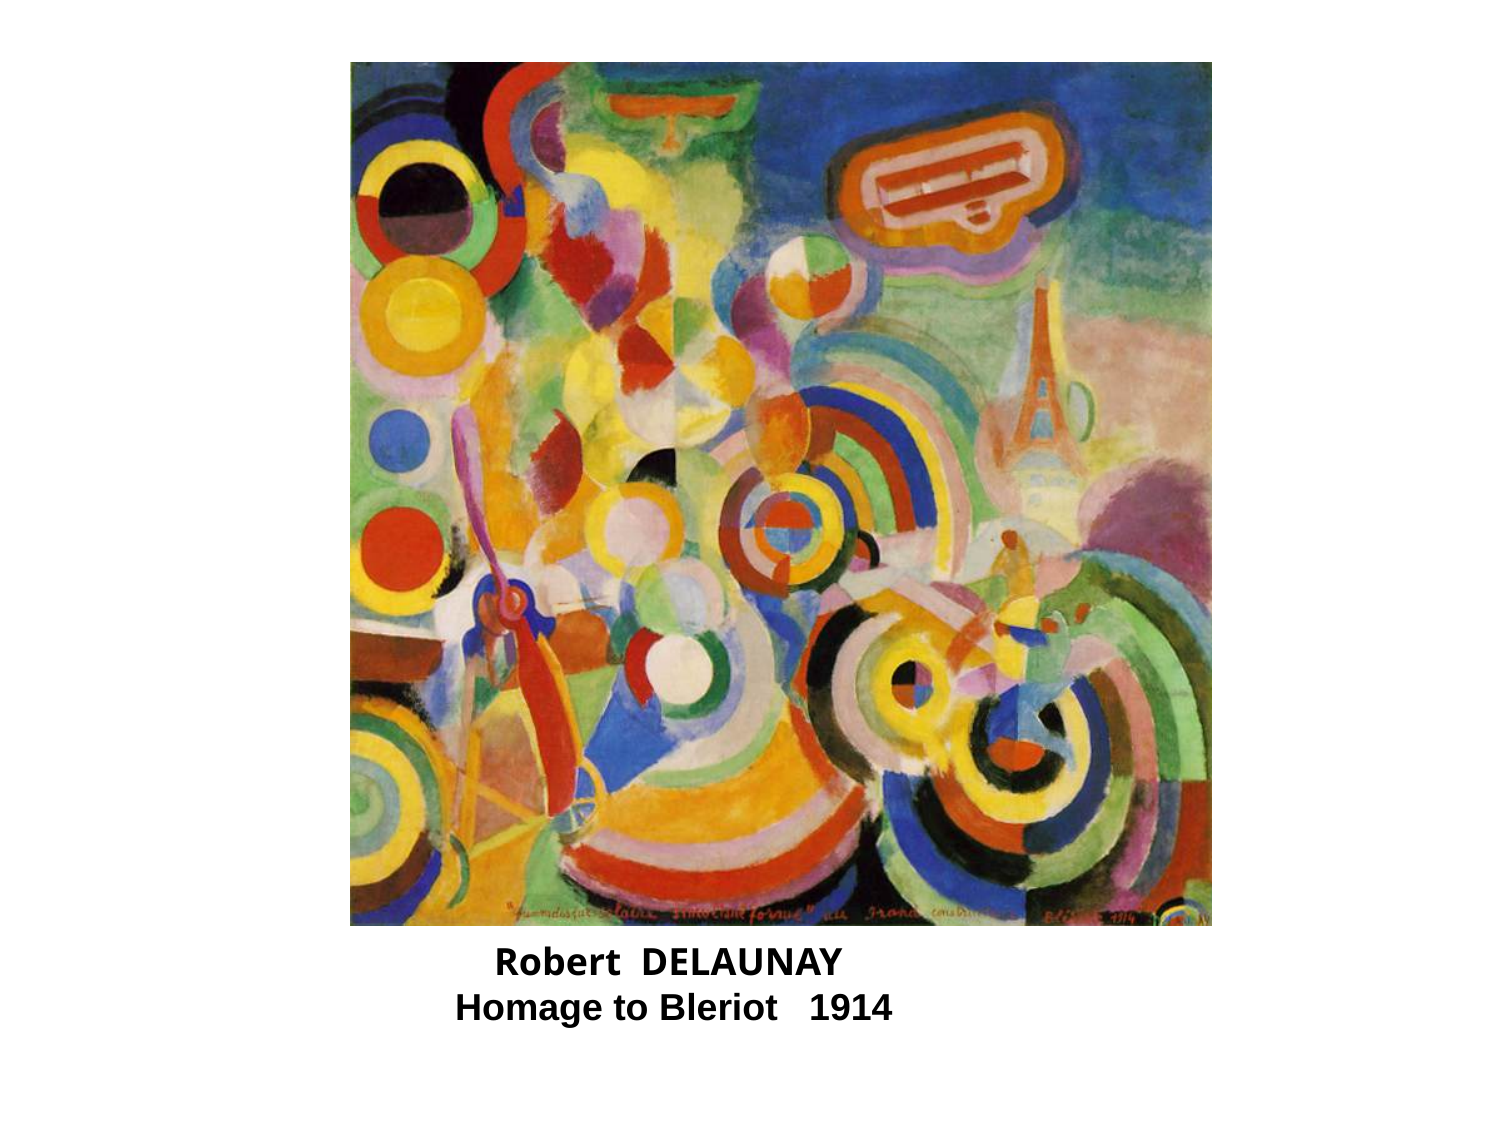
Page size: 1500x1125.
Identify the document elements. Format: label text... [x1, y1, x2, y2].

picture [350, 62, 1212, 926]
text_box Robert DELAUNAY Homage to Bleriot 1914 [362, 930, 1413, 1125]
